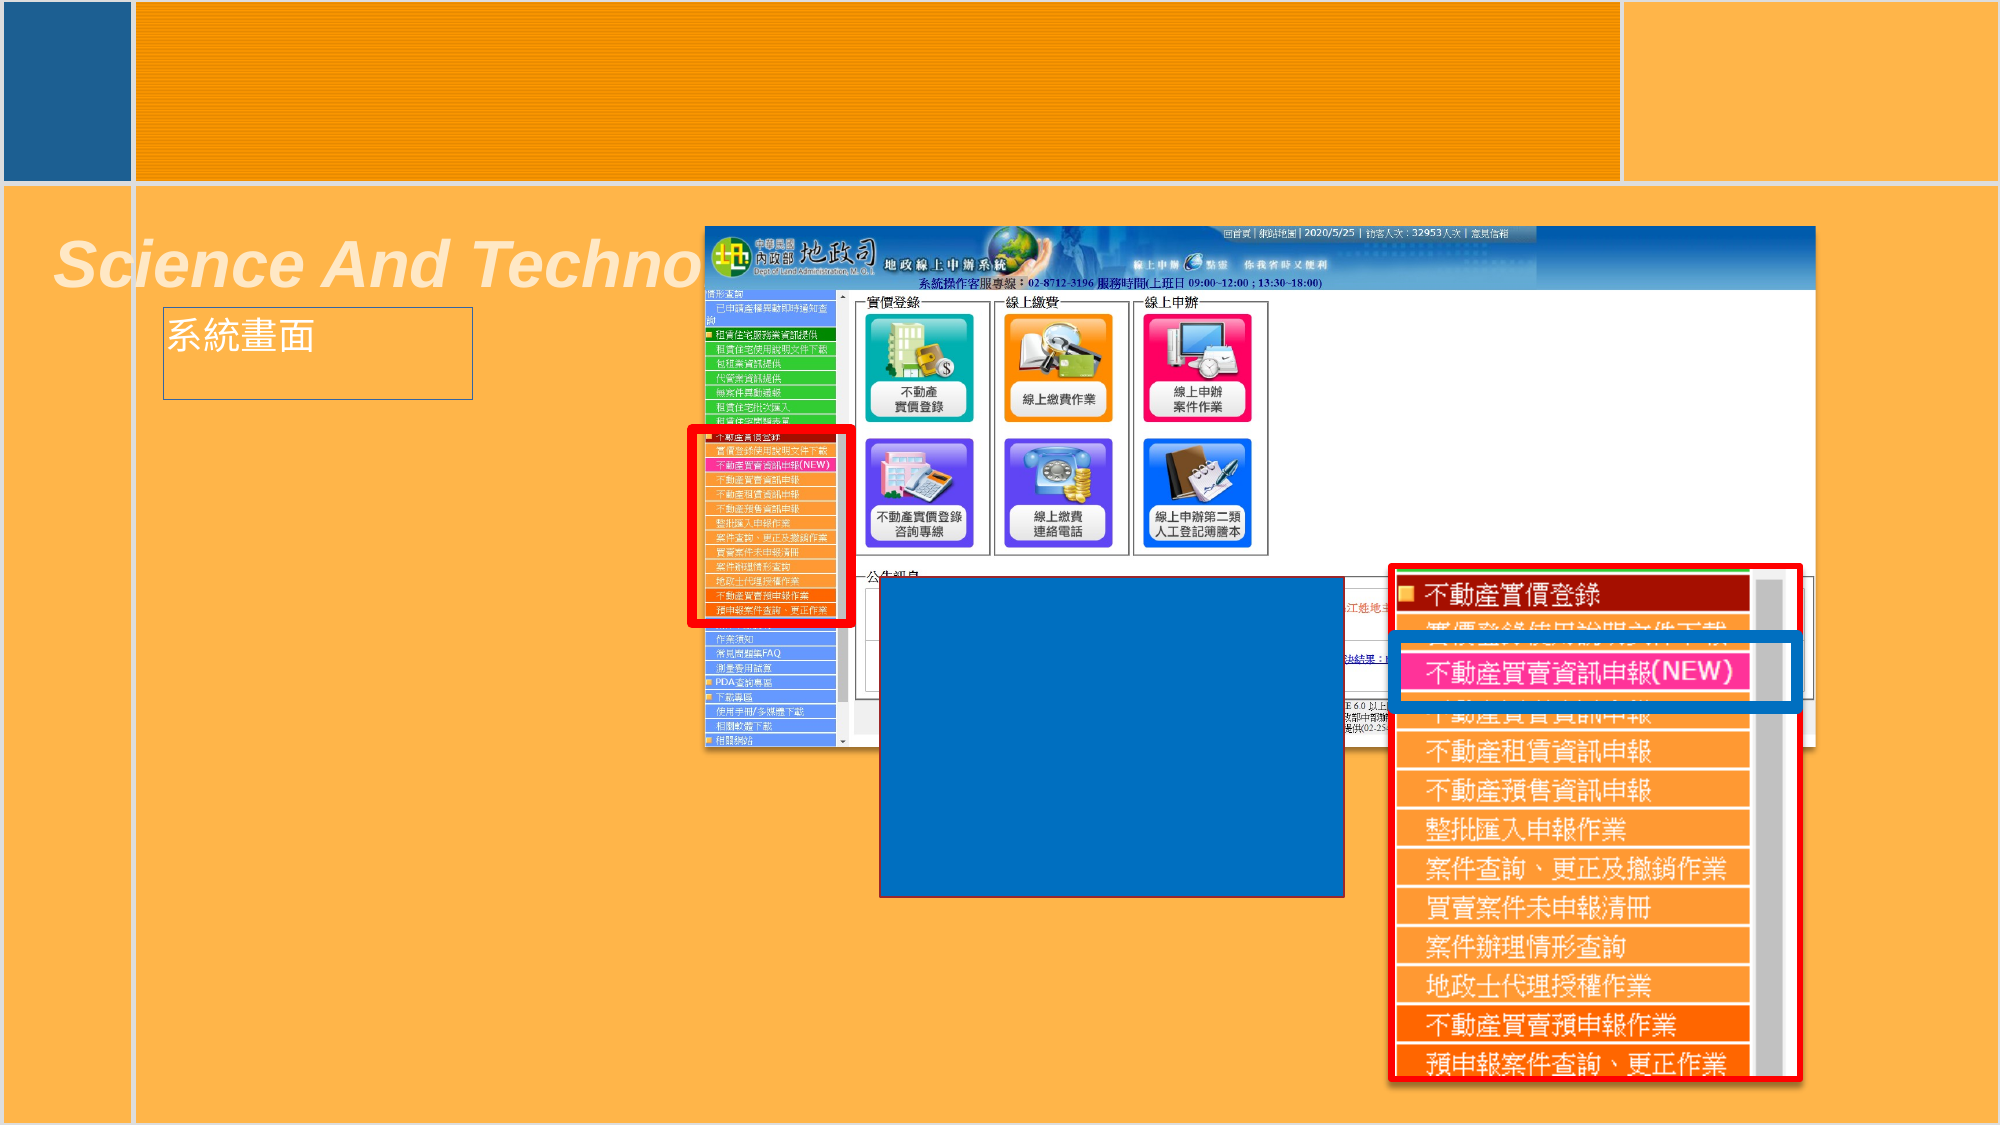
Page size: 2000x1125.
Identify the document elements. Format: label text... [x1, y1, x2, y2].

picture [136, 2, 1620, 181]
text_box 系統畫面 [163, 307, 473, 400]
text_box [881, 578, 1343, 896]
text_box [699, 226, 1821, 1097]
text_box [699, 434, 846, 619]
